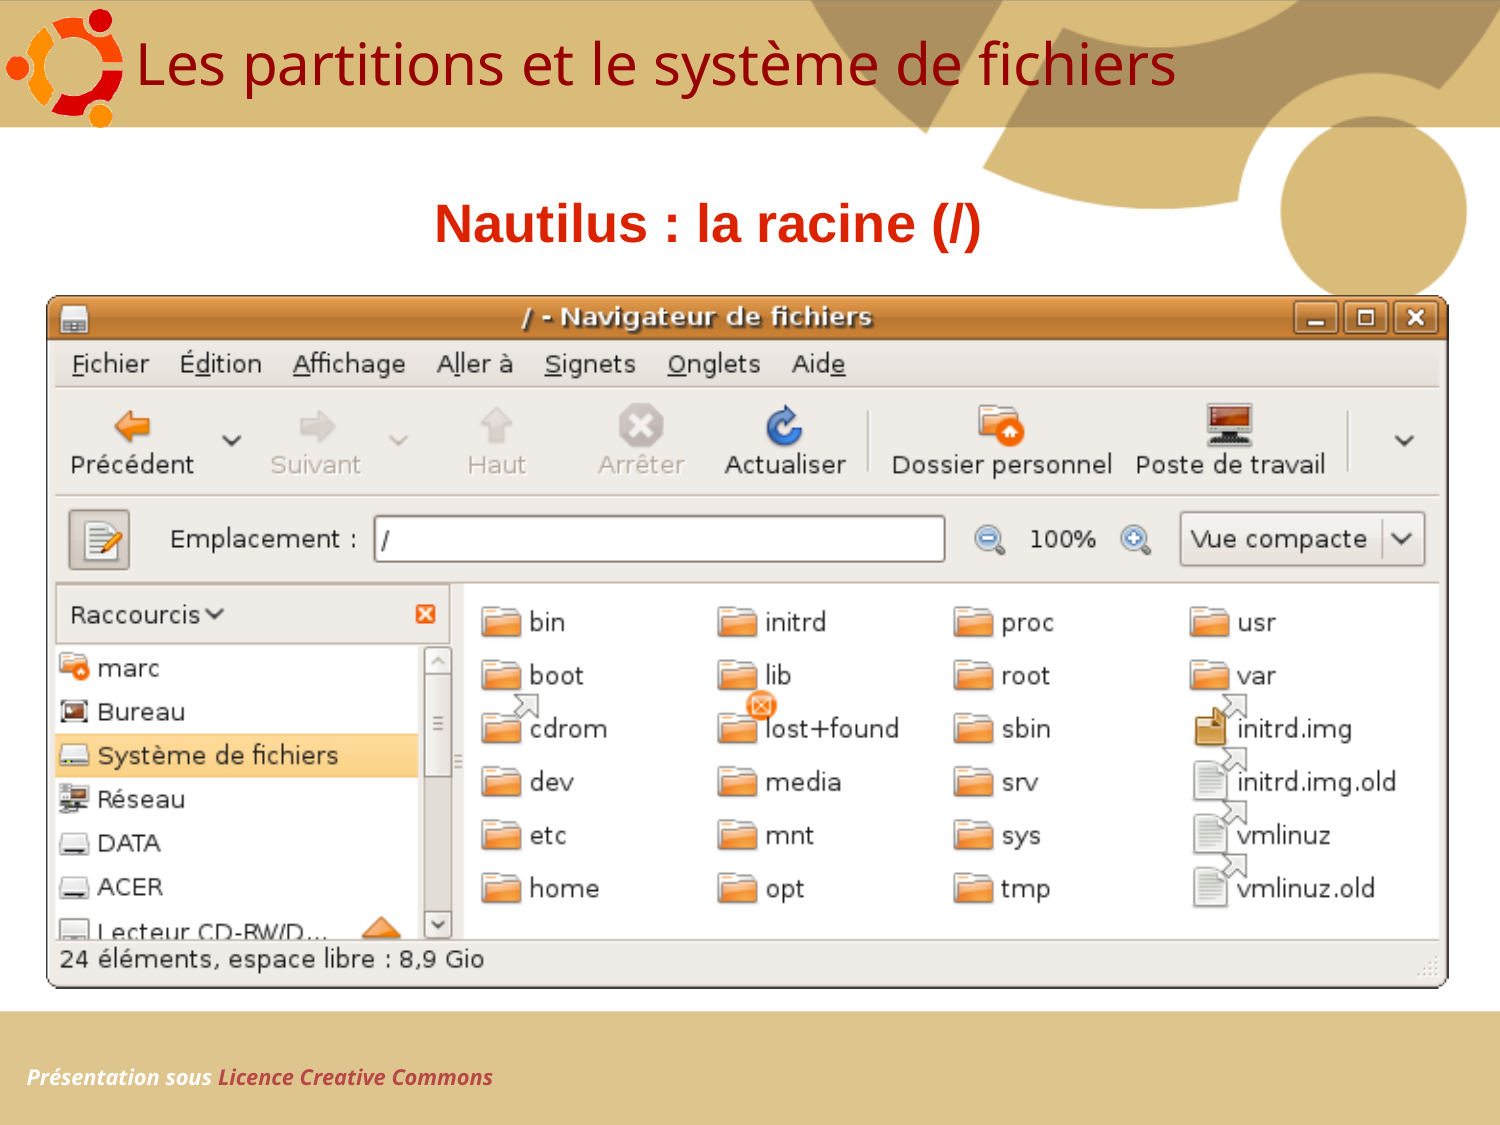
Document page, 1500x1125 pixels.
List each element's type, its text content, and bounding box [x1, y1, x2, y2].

title Les partitions et le système de fichiers [135, 0, 1417, 177]
text_box Nautilus : la racine (/) [118, 190, 1300, 266]
picture [0, 0, 1500, 989]
